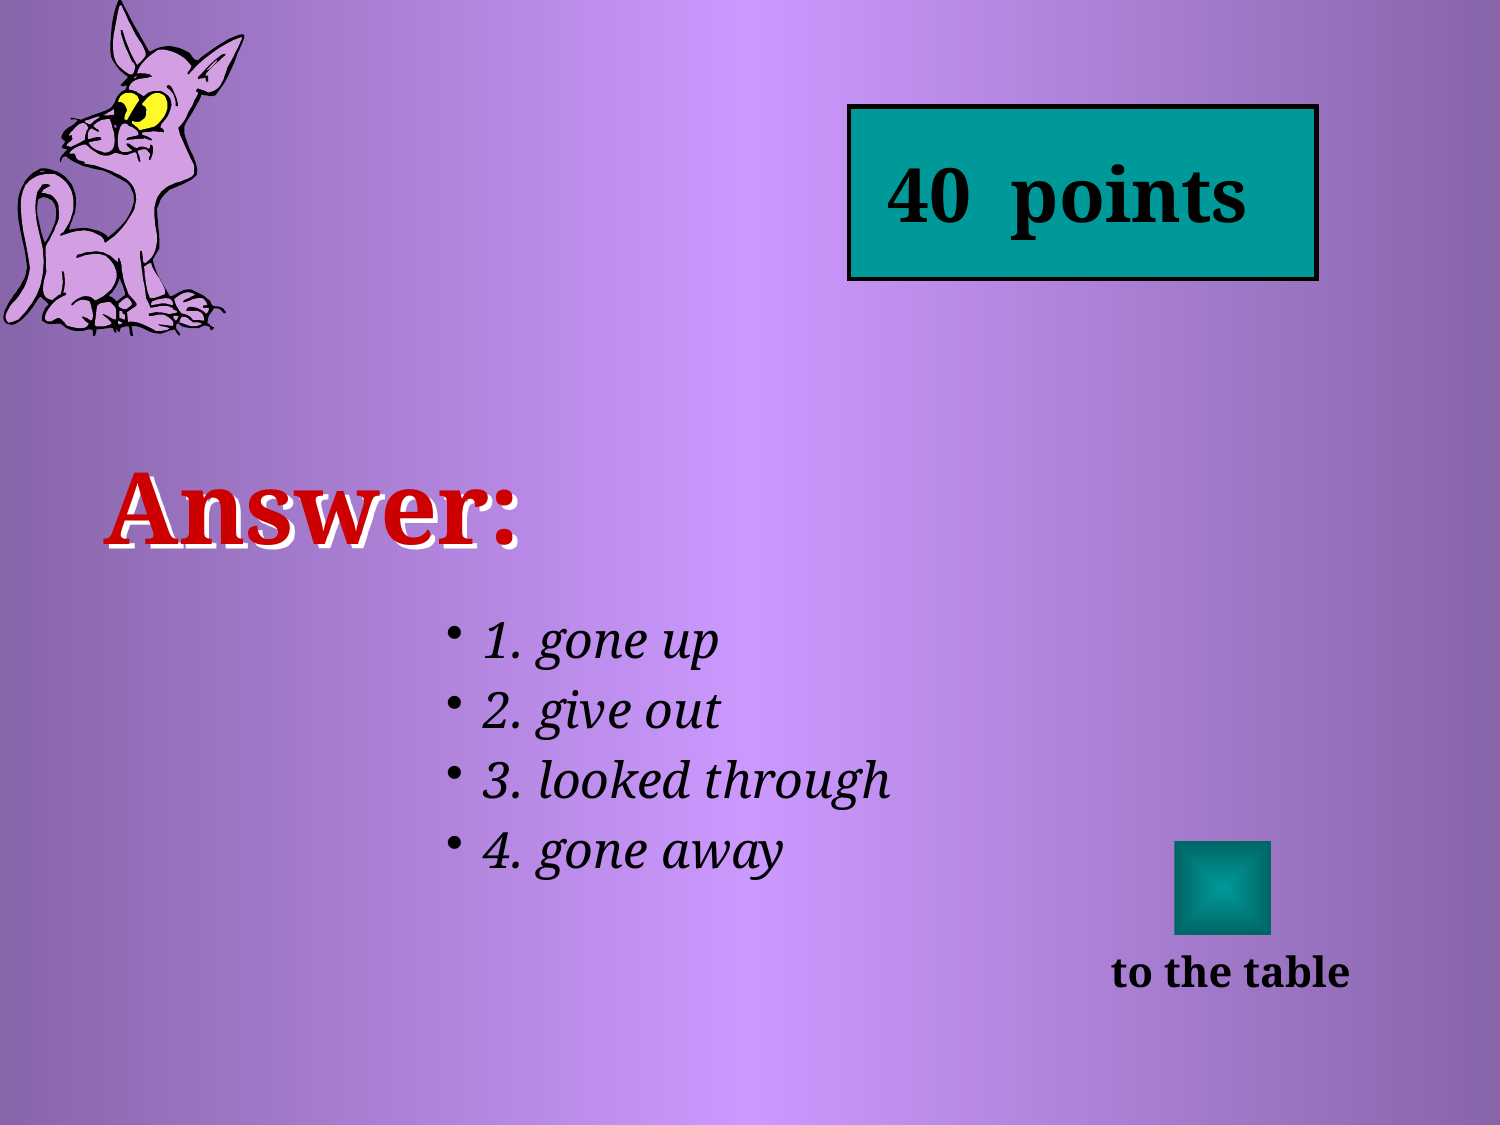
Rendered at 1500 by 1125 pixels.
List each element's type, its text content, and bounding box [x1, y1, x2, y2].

text_box 40 points [873, 140, 1286, 245]
text_box 1. gone up 2. give out 3. looked through 4. gone away [281, 601, 1010, 887]
text_box [848, 106, 1317, 280]
text_box to the table [1056, 938, 1405, 1004]
title Answer: [89, 434, 846, 574]
text_box [1174, 841, 1271, 935]
